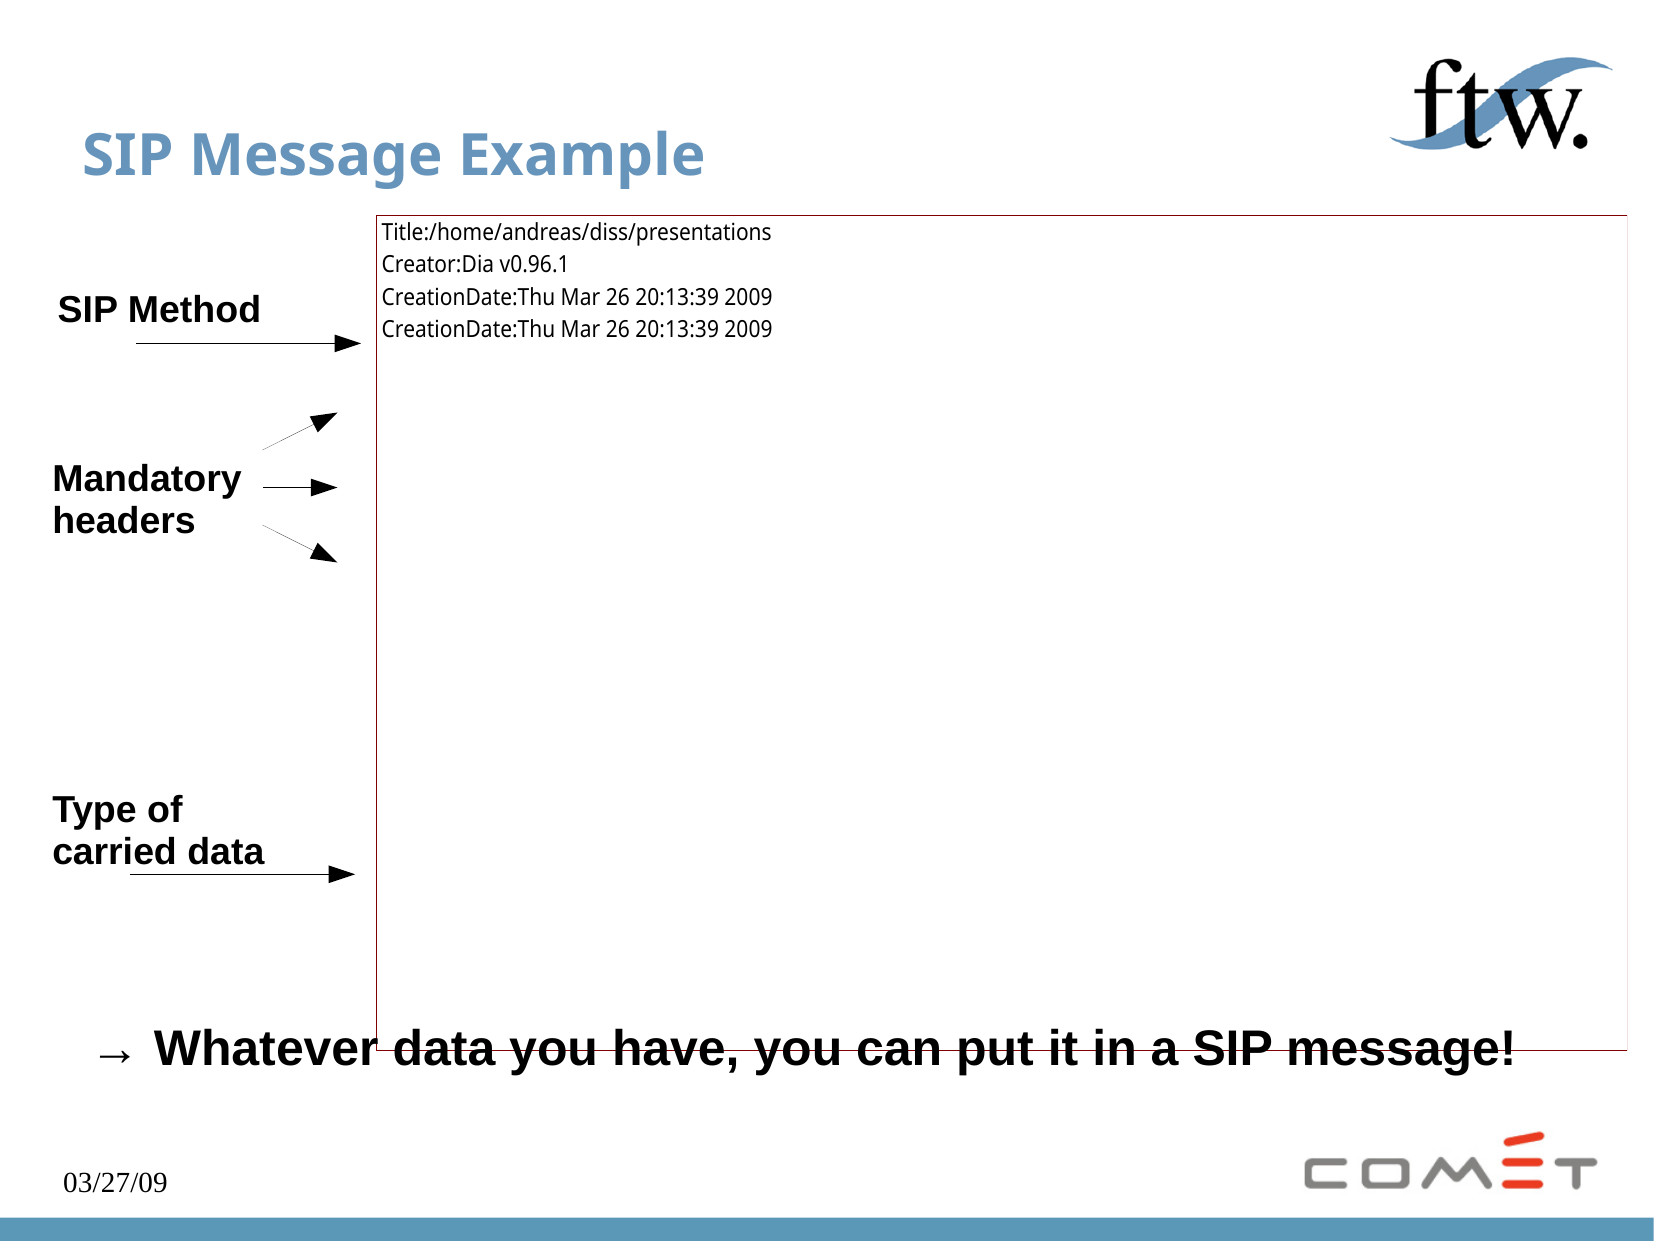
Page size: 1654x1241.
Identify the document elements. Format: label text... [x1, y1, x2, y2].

text_box → Whatever data you have, you can put it in a SIP message! [75, 1012, 1576, 1084]
text_box Mandatory headers [37, 450, 263, 549]
picture [1292, 1120, 1612, 1212]
picture [1387, 56, 1613, 150]
text_box Type of carried data [37, 781, 301, 881]
title SIP Message Example [82, 49, 1351, 257]
text_box SIP Method [42, 280, 277, 338]
picture [375, 213, 1628, 1051]
